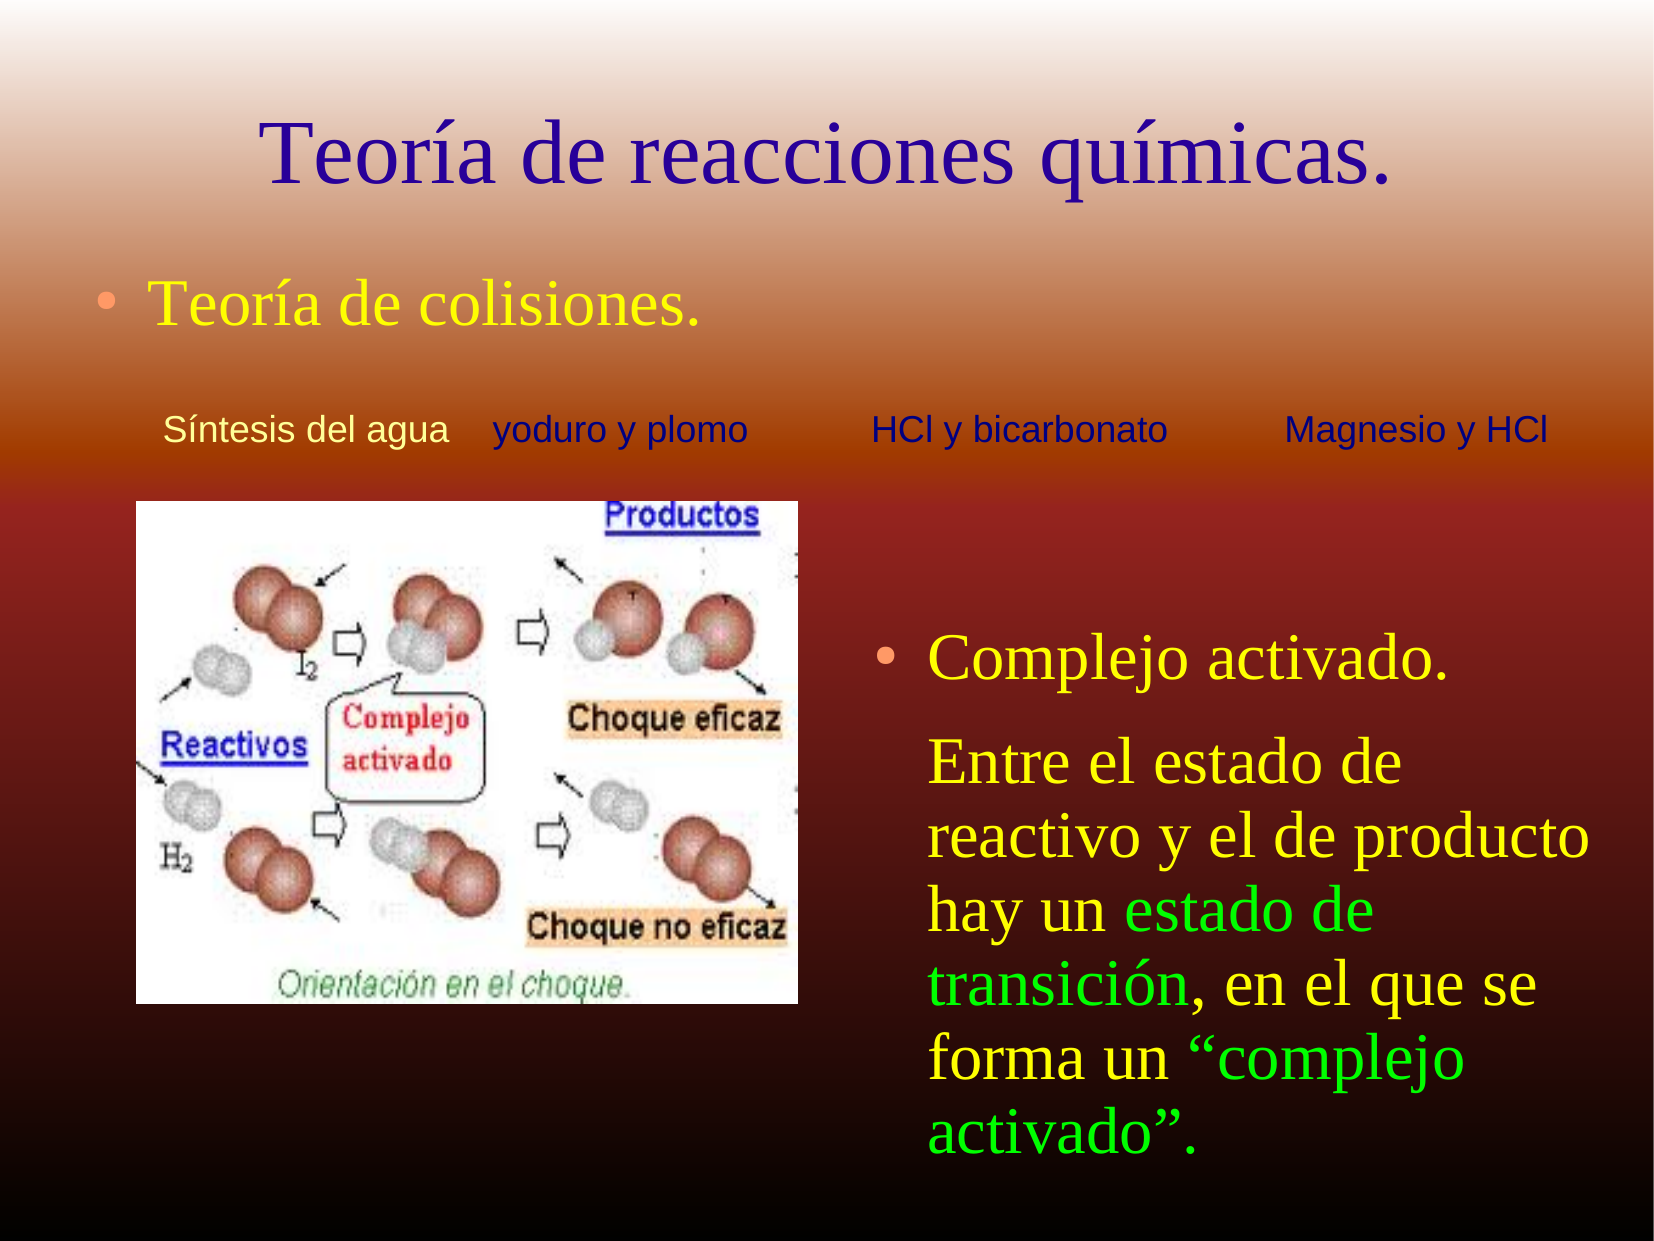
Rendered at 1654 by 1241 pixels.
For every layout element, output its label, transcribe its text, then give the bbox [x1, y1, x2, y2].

picture [0, 0, 1654, 1241]
title Teoría de reacciones químicas. [82, 49, 1571, 257]
text_box yoduro y plomo [477, 401, 798, 473]
list Complejo activado. Entre el estado de reactivo y el de producto hay un estado de transición, en el que se forma un “complejo activado”. [856, 620, 1636, 1169]
text_box Magnesio y HCl [1269, 401, 1601, 473]
text_box Síntesis del agua [147, 401, 477, 473]
list Teoría de colisiones. [76, 265, 857, 355]
text_box HCl y bicarbonato [856, 401, 1227, 473]
